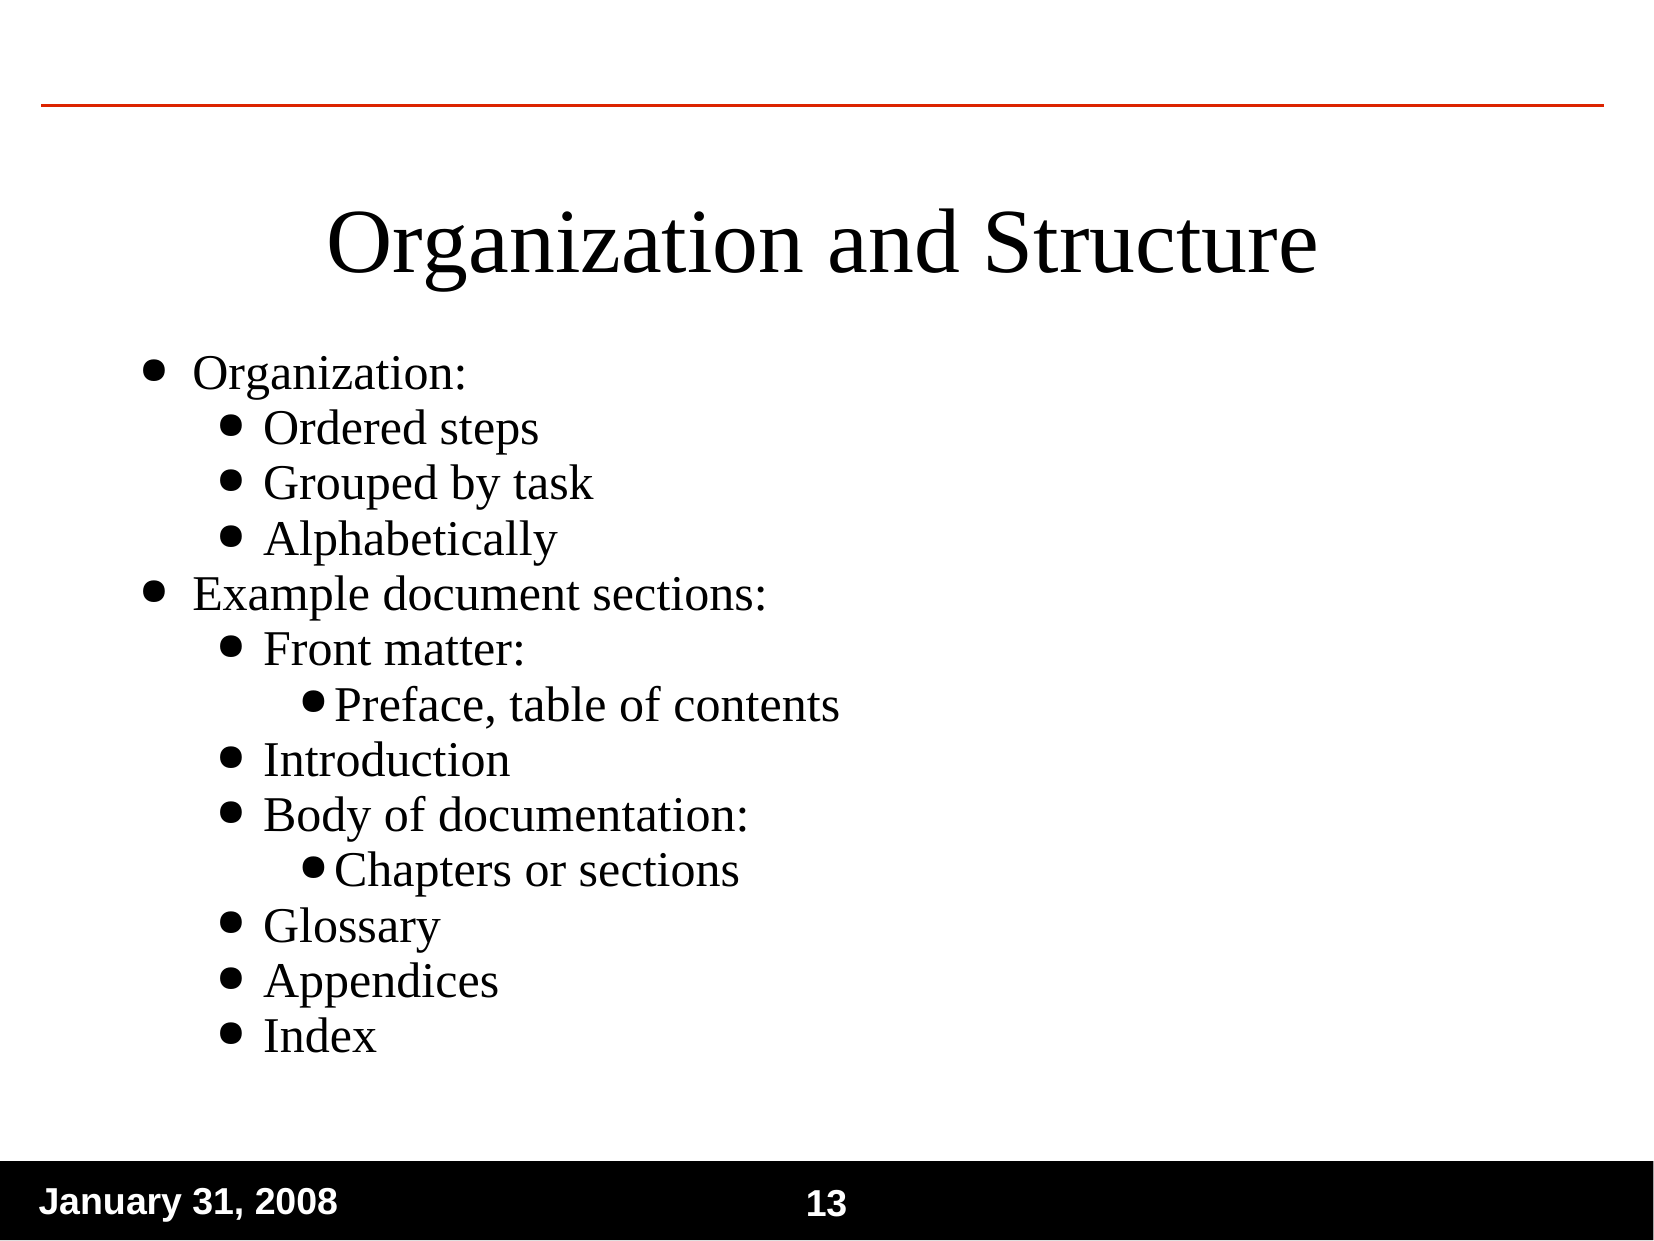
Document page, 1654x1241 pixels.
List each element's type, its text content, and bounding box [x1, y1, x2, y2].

list Organization: Ordered steps Grouped by task Alphabetically Example document sections: Front matter: Preface, table of contents Introduction Body of documentation: Chapters or sections Glossary Appendices Index [121, 344, 1534, 1131]
title Organization and Structure [117, 137, 1530, 346]
